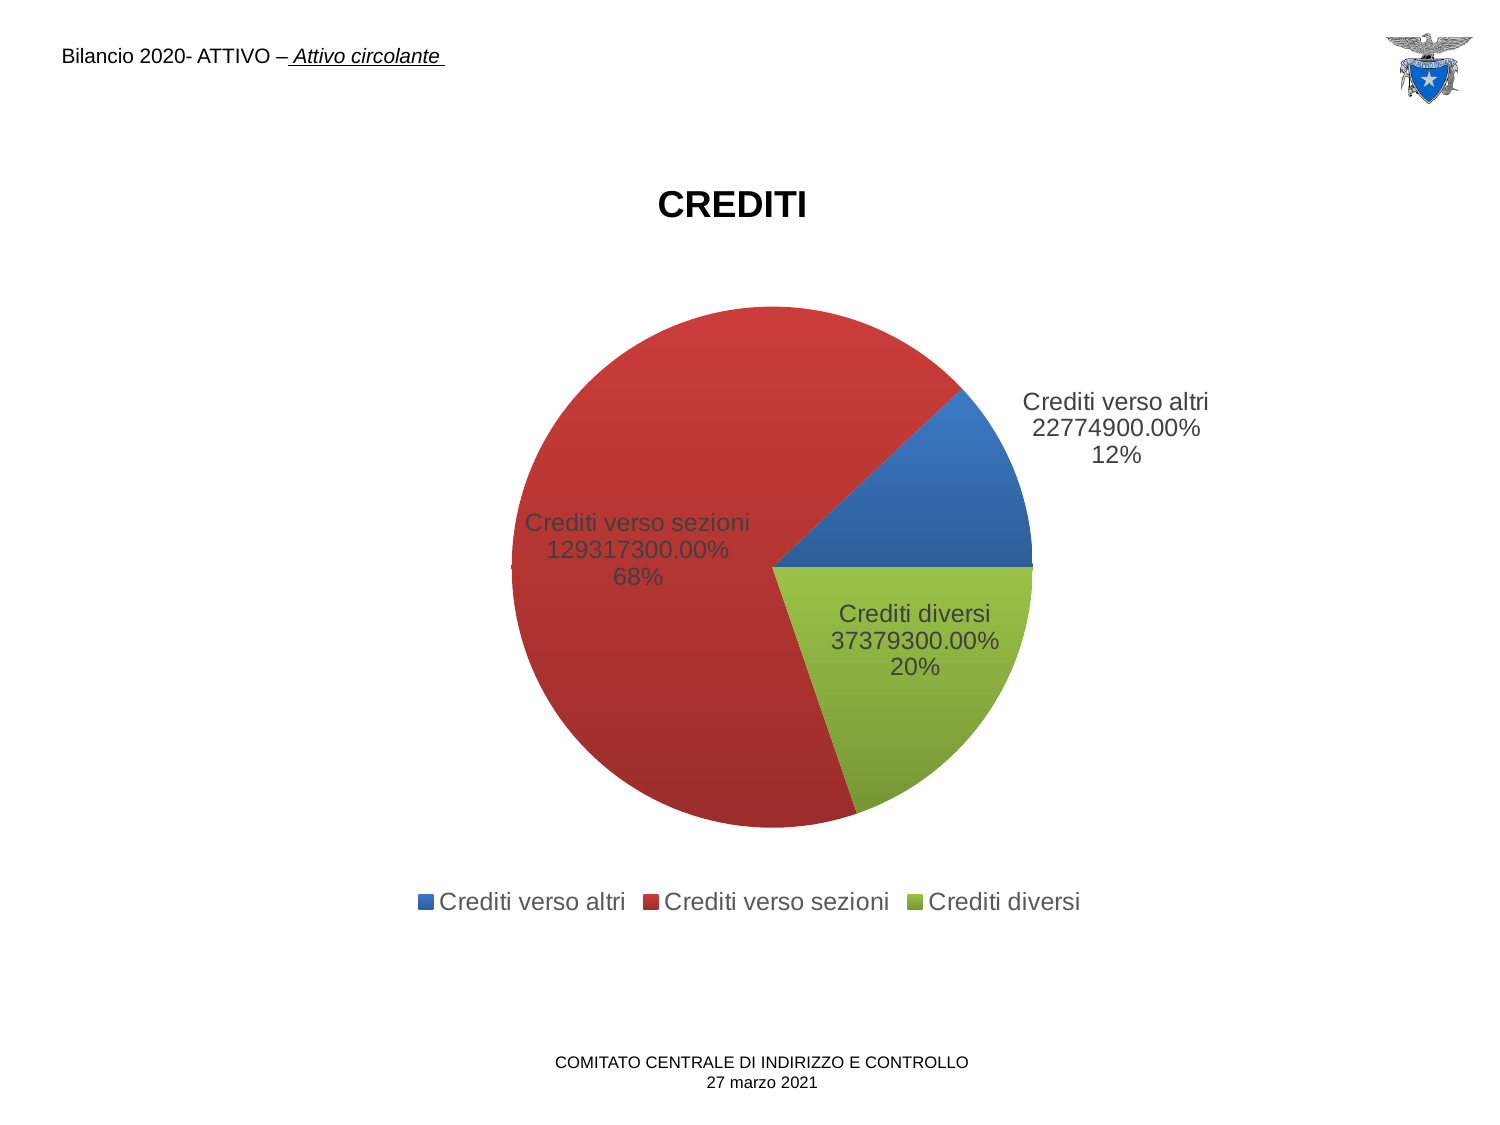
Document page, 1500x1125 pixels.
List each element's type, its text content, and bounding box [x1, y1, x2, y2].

picture [1382, 29, 1477, 112]
text_box COMITATO CENTRALE DI INDIRIZZO E CONTROLLO 27 marzo 2021 [278, 1044, 1247, 1101]
text_box CREDITI [242, 173, 1223, 214]
chart [200, 290, 1300, 922]
text_box Bilancio 2020- ATTIVO – Attivo circolante [46, 35, 516, 76]
text_box CREDITI [744, 195, 756, 213]
